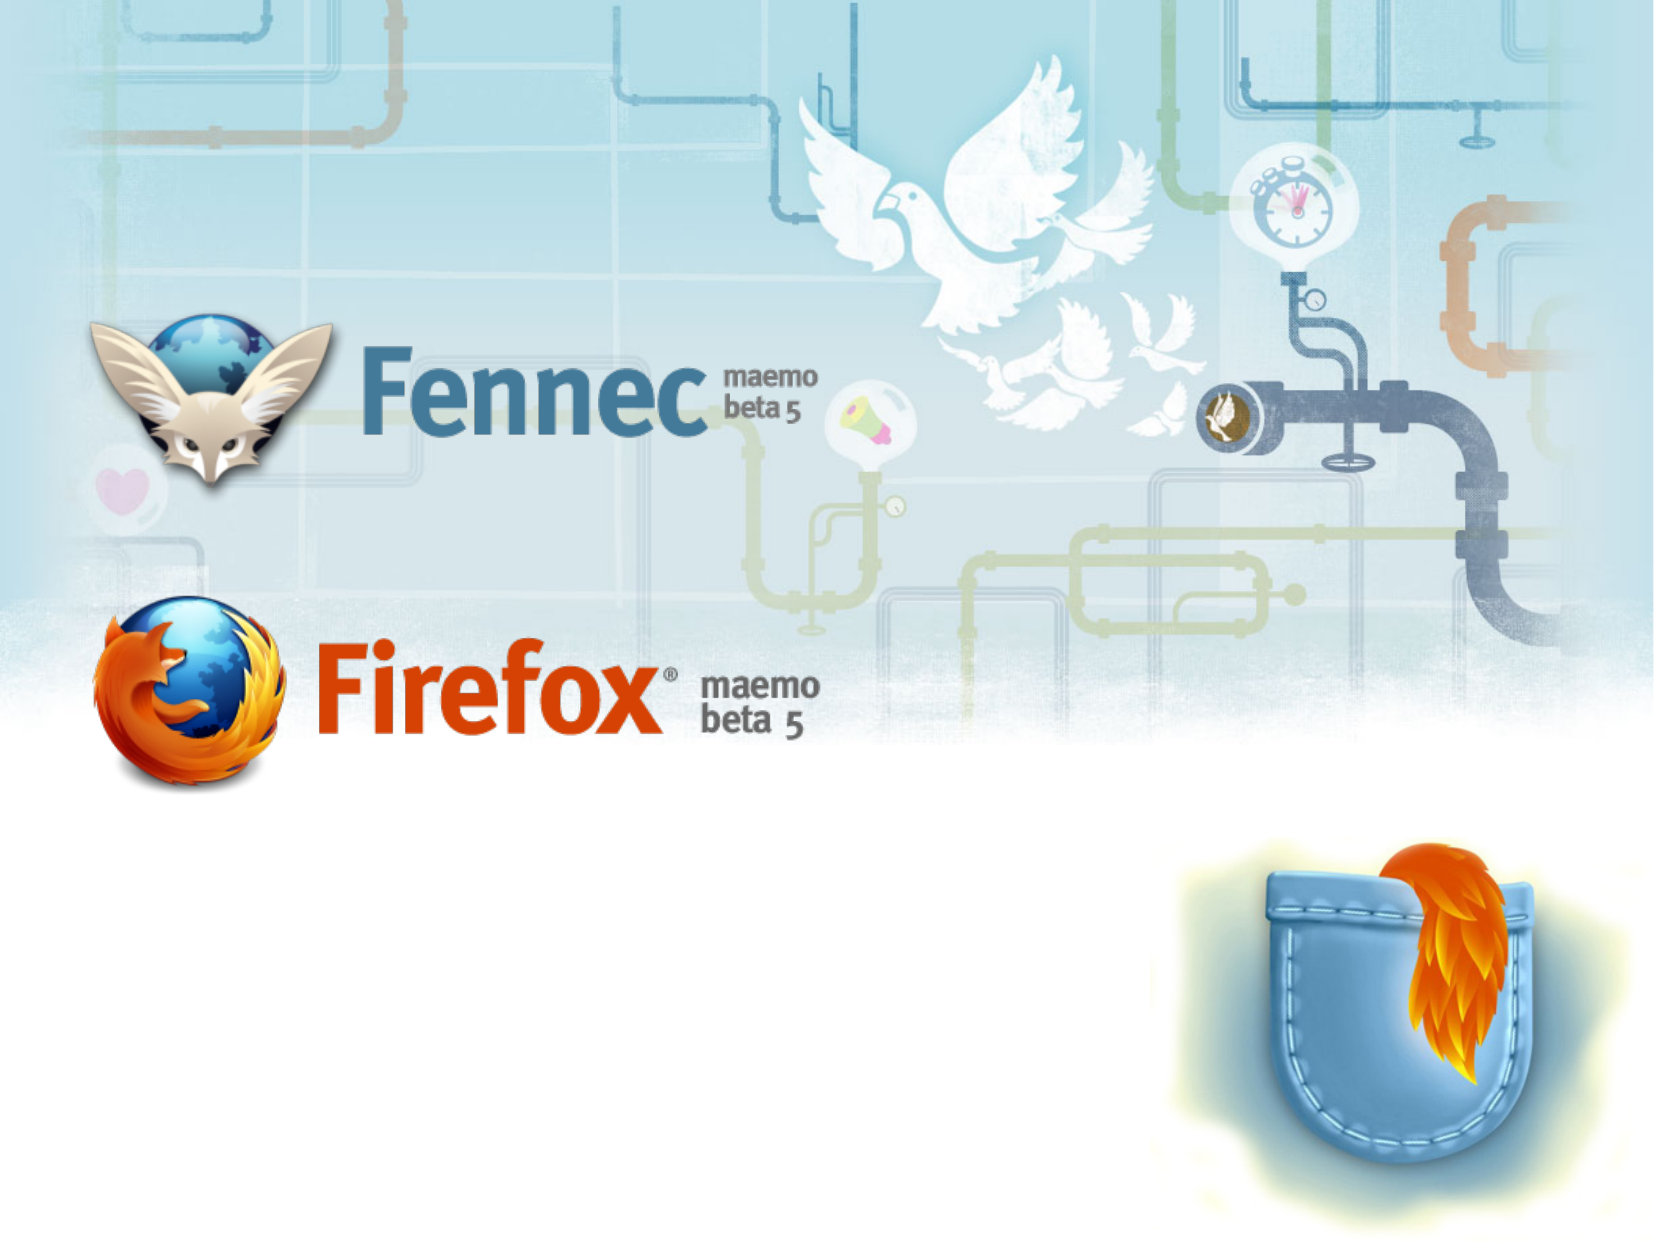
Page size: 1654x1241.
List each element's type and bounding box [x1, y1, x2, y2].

picture [1150, 837, 1654, 1241]
picture [0, 0, 1654, 803]
